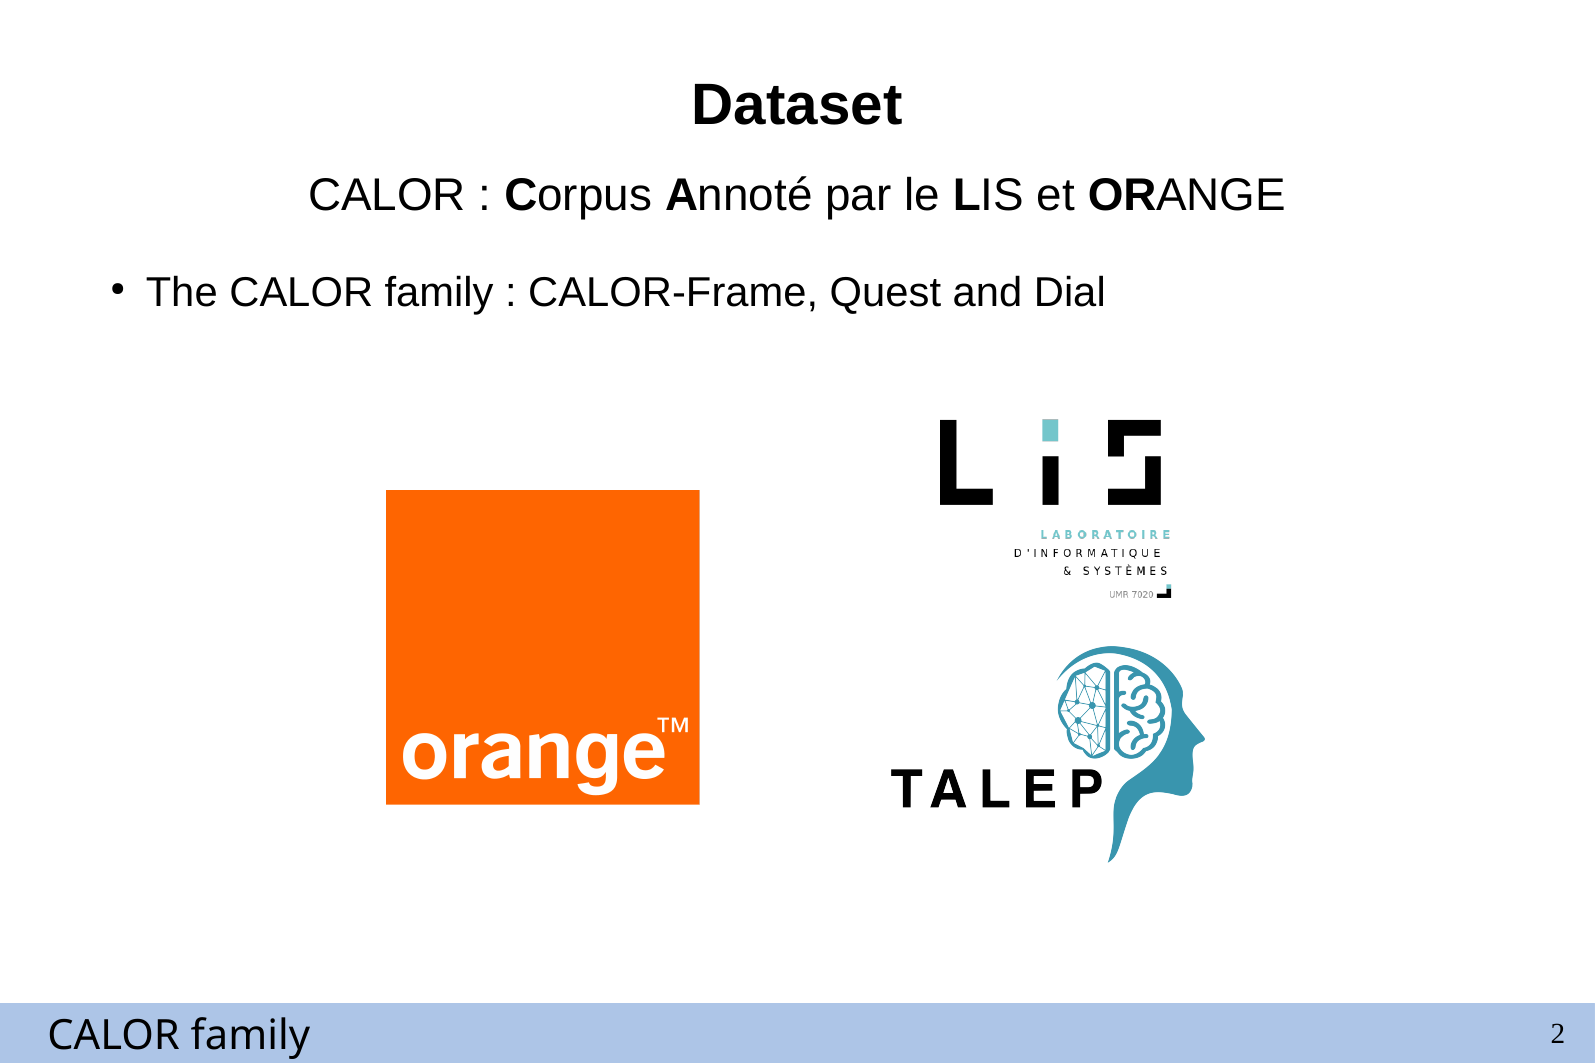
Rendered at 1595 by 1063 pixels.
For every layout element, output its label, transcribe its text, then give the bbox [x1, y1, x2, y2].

picture [386, 490, 700, 805]
picture [891, 646, 1205, 863]
title The CALOR family : CALOR-Frame, Quest and Dial [0, 248, 1229, 333]
title CALOR : Corpus Annoté par le LIS et ORANGE [79, 150, 1515, 235]
title Dataset [79, 59, 1515, 144]
picture [929, 413, 1180, 608]
title CALOR family [47, 980, 1483, 1063]
